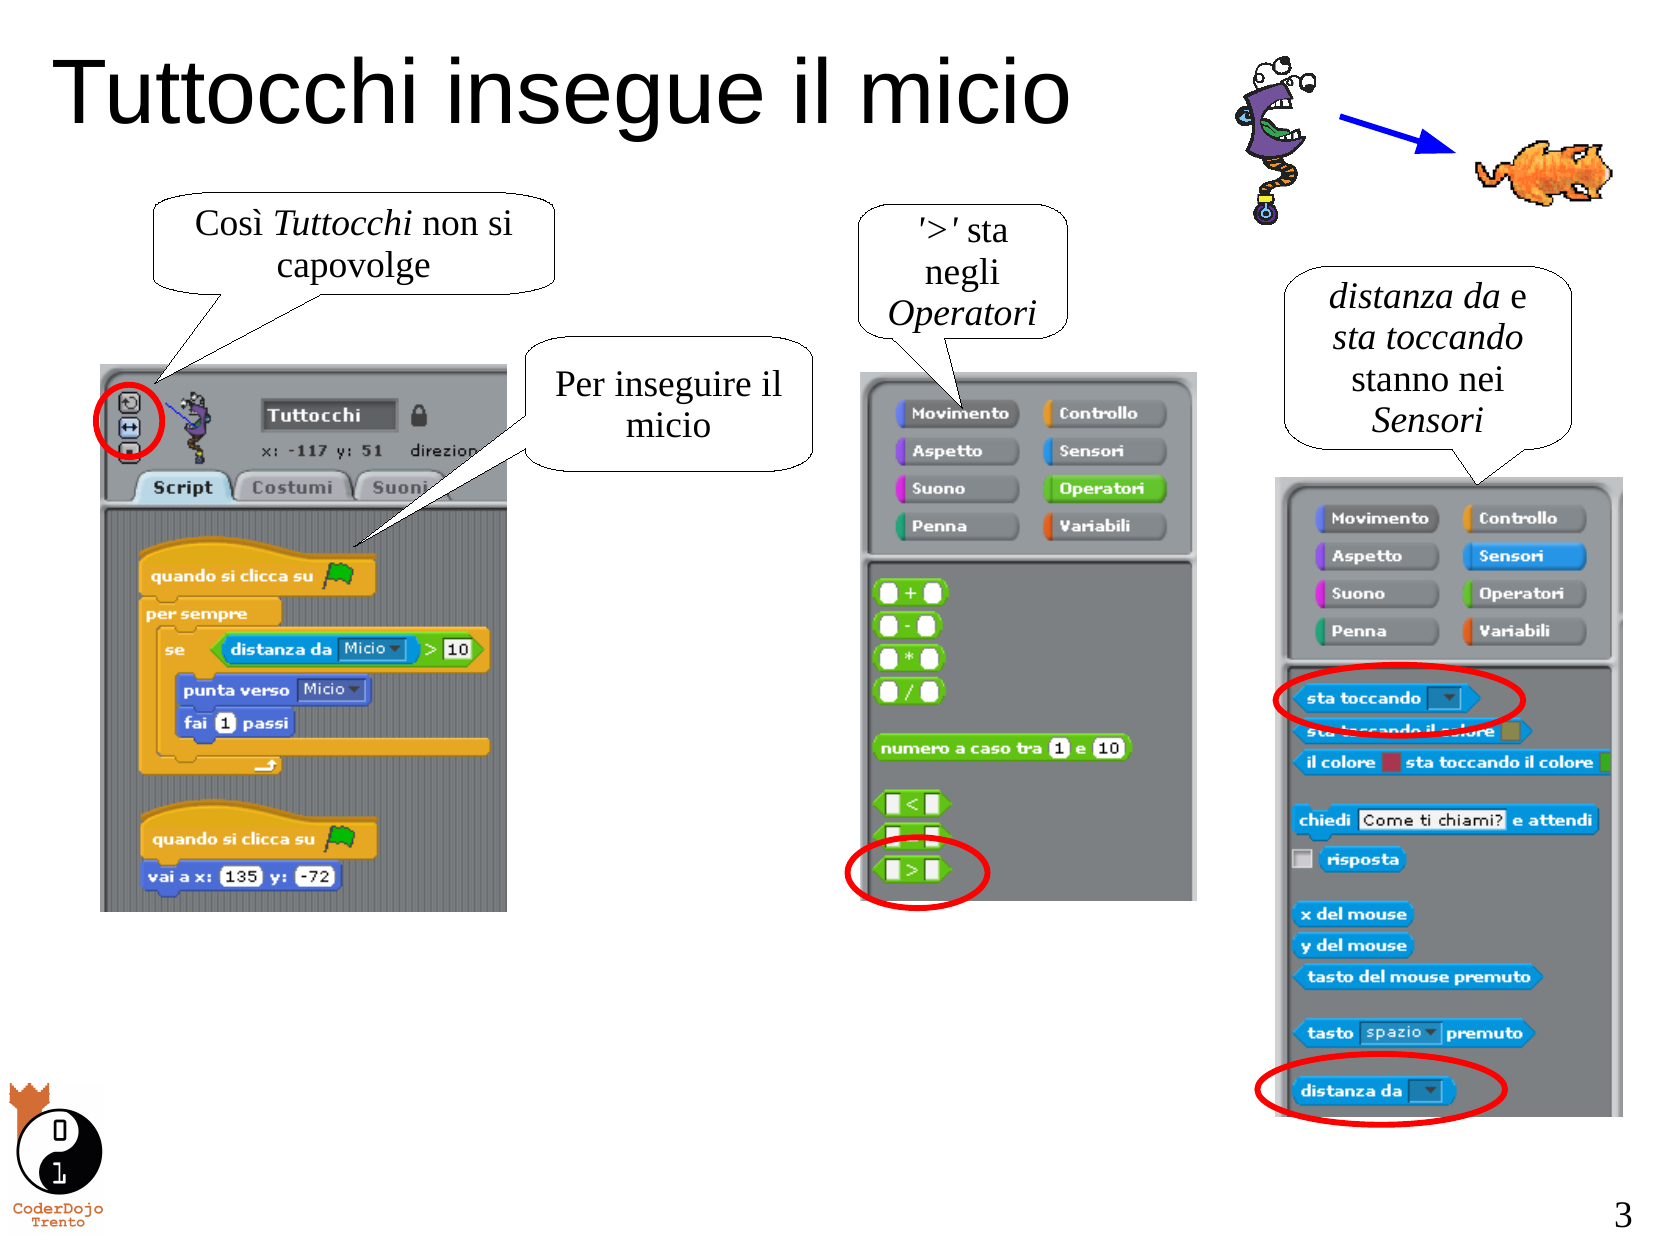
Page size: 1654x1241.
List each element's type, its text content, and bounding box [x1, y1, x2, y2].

text_box distanza da e sta toccando stanno nei Sensori [1284, 266, 1572, 485]
picture [9, 1083, 104, 1237]
picture [1380, 724, 1420, 732]
text_box '>' sta negli Operatori [858, 204, 1068, 409]
picture [1501, 721, 1520, 741]
picture [1275, 1112, 1288, 1117]
picture [1275, 1057, 1501, 1117]
title Tuttocchi insegue il micio [8, 17, 1143, 167]
picture [1481, 728, 1494, 736]
text_box 3 [1599, 1186, 1650, 1241]
picture [1275, 477, 1623, 1117]
picture [1222, 41, 1330, 231]
picture [1427, 724, 1434, 731]
picture [1308, 729, 1315, 736]
picture [1467, 731, 1480, 736]
picture [860, 841, 984, 901]
picture [1469, 129, 1619, 213]
text_box Così Tuttocchi non si capovolge [153, 192, 555, 384]
picture [1279, 668, 1520, 719]
picture [100, 388, 159, 454]
picture [100, 364, 507, 912]
text_box Per inseguire il micio [353, 336, 813, 547]
picture [860, 372, 1197, 901]
